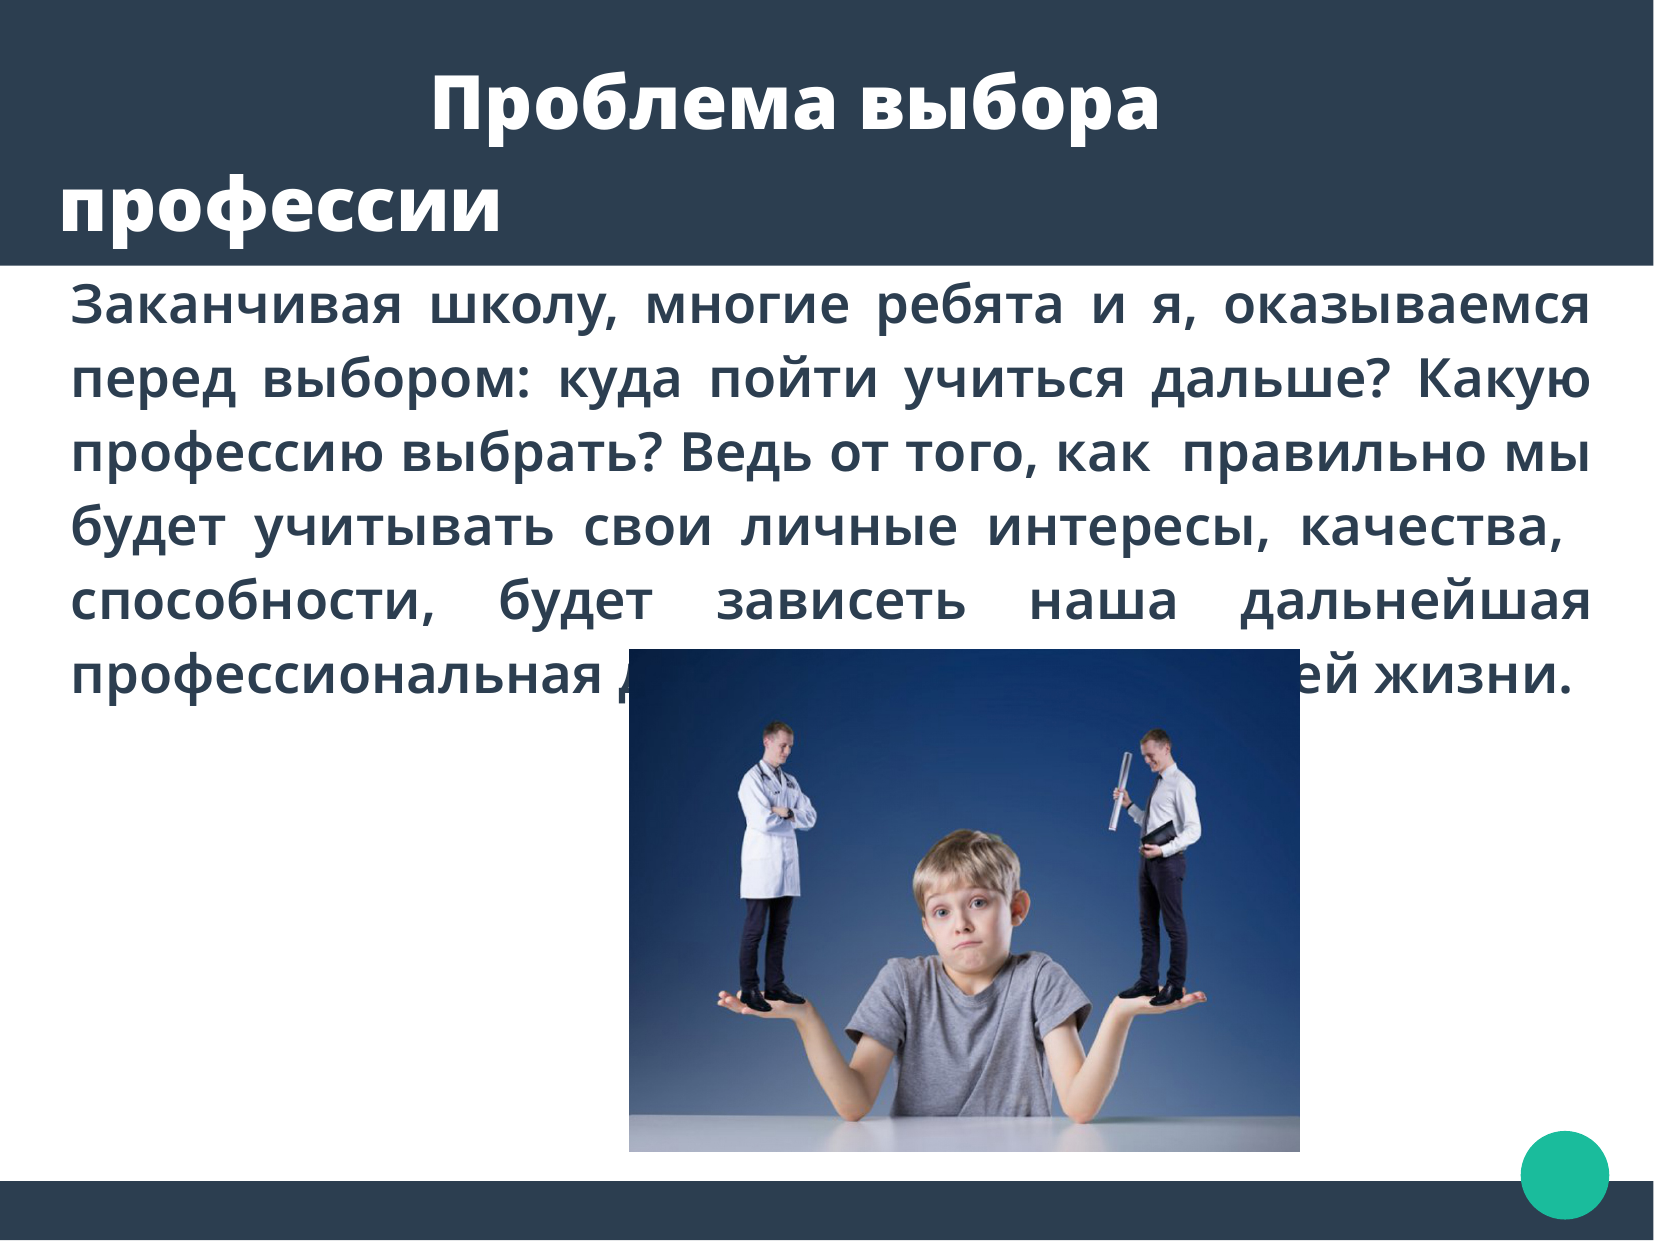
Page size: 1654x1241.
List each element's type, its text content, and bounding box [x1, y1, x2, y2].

list Заканчивая школу, многие ребята и я, оказываемся перед выбором: куда пойти учиться дальше? Какую профессию выбрать? Ведь от того, как правильно мы будет учитывать свои личные интересы, качества, способности, будет зависеть наша дальнейшая профессиональная деятельность и успех всей жизни. [0, 265, 1595, 774]
title Проблема выбора профессии [59, 49, 1595, 207]
picture [629, 649, 1300, 1152]
